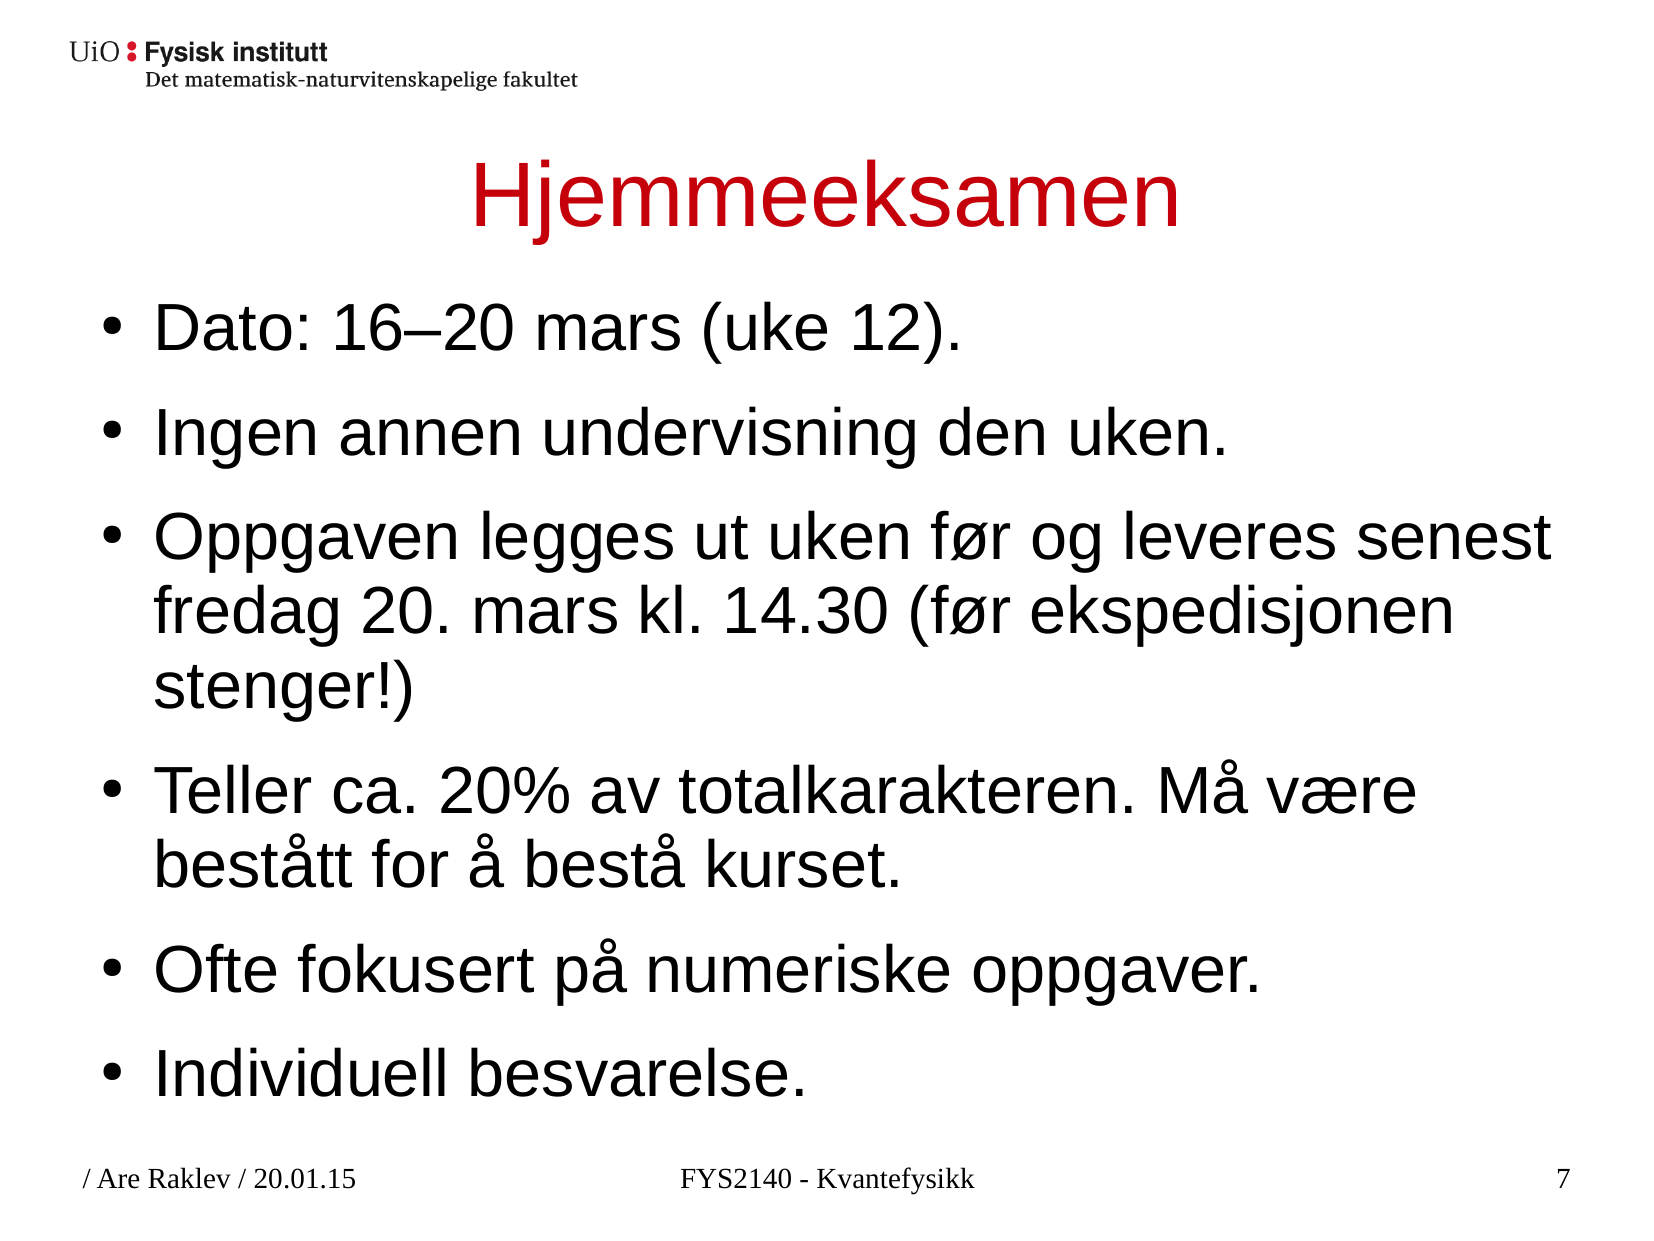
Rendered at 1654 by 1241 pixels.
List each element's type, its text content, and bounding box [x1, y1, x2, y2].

list Dato: 16–20 mars (uke 12). Ingen annen undervisning den uken. Oppgaven legges ut uken før og leveres senest fredag 20. mars kl. 14.30 (før ekspedisjonen stenger!) Teller ca. 20% av totalkarakteren. Må være bestått for å bestå kurset. Ofte fokusert på numeriske oppgaver. Individuell besvarelse. [82, 290, 1571, 1109]
picture [68, 37, 581, 93]
title Hjemmeeksamen [82, 90, 1571, 290]
